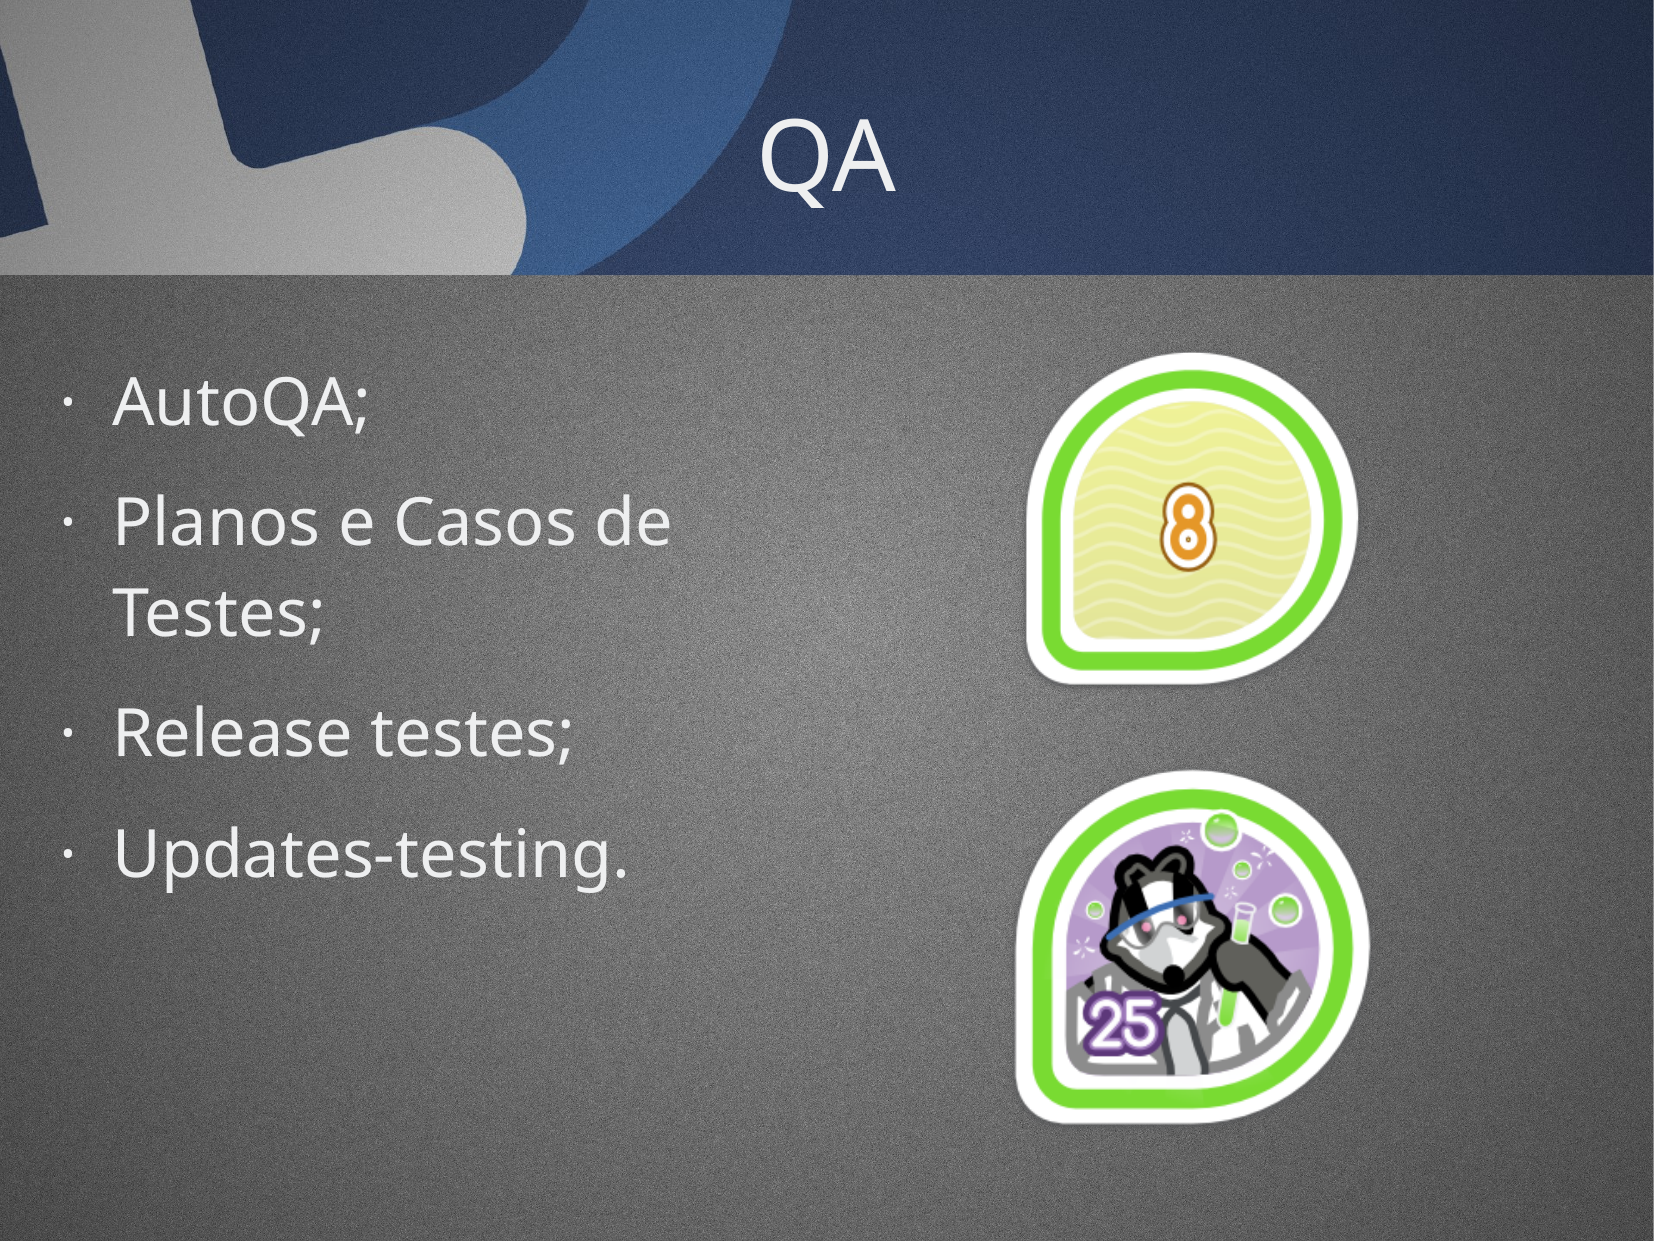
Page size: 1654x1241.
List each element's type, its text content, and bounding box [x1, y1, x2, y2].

title QA [82, 49, 1571, 257]
list AutoQA; Planos e Casos de Testes; Release testes; Updates-testing. [41, 354, 768, 1074]
picture [0, 0, 1654, 1241]
